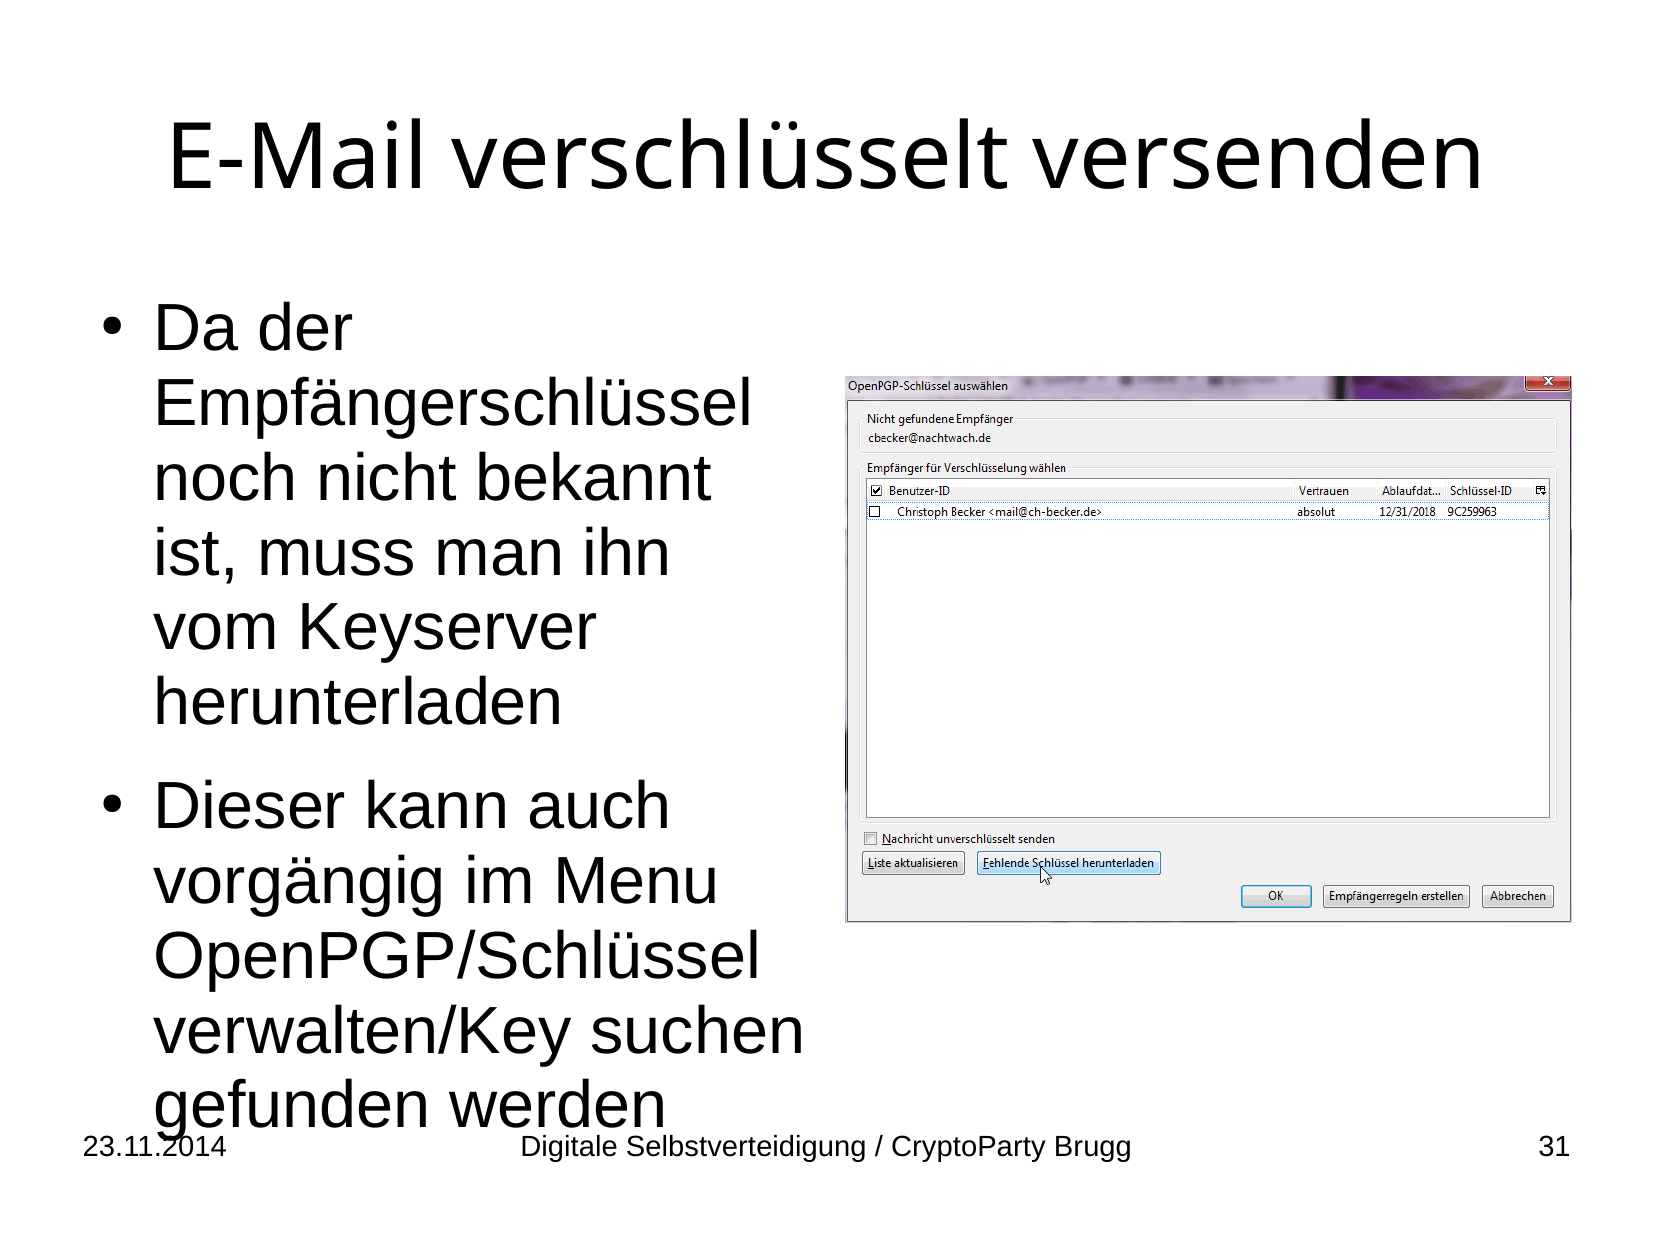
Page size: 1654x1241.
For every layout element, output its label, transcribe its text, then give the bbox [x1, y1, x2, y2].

list Da der Empfängerschlüssel noch nicht bekannt ist, muss man ihn vom Keyserver herunterladen Dieser kann auch vorgängig im Menu OpenPGP/Schlüssel verwalten/Key suchen gefunden werden [82, 290, 809, 1143]
picture [845, 376, 1572, 923]
title E-Mail verschlüsselt versenden [82, 49, 1571, 257]
